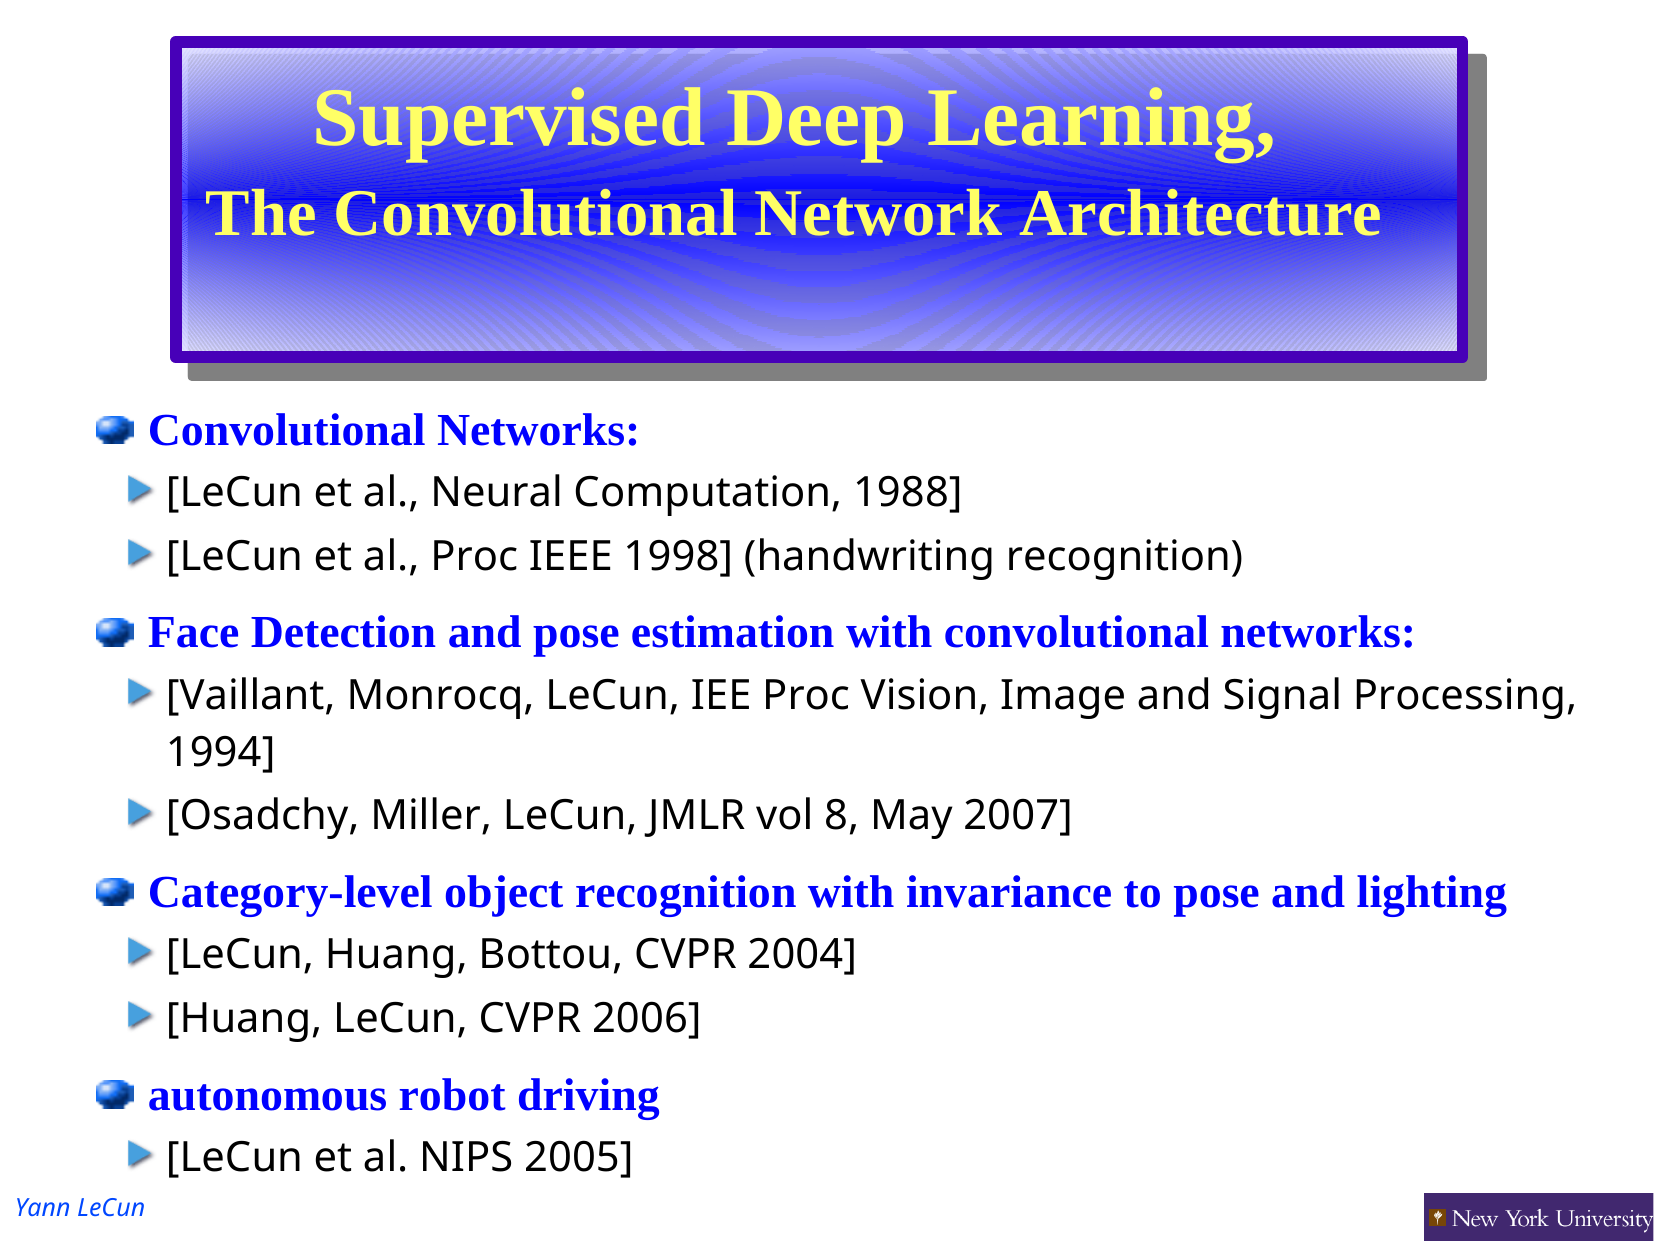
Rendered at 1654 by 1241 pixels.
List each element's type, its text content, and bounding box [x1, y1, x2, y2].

list Convolutional Networks: [LeCun et al., Neural Computation, 1988] [LeCun et al., Proc IEEE 1998] (handwriting recognition) Face Detection and pose estimation with convolutional networks: [Vaillant, Monrocq, LeCun, IEE Proc Vision, Image and Signal Processing, 1994] [Osadchy, Miller, LeCun, JMLR vol 8, May 2007] Category-level object recognition with invariance to pose and lighting [LeCun, Huang, Bottou, CVPR 2004] [Huang, LeCun, CVPR 2006] autonomous robot driving [LeCun et al. NIPS 2005] [96, 404, 1605, 1210]
text_box Supervised Deep Learning, The Convolutional Network Architecture [175, 41, 1463, 358]
picture [1424, 1193, 1654, 1241]
